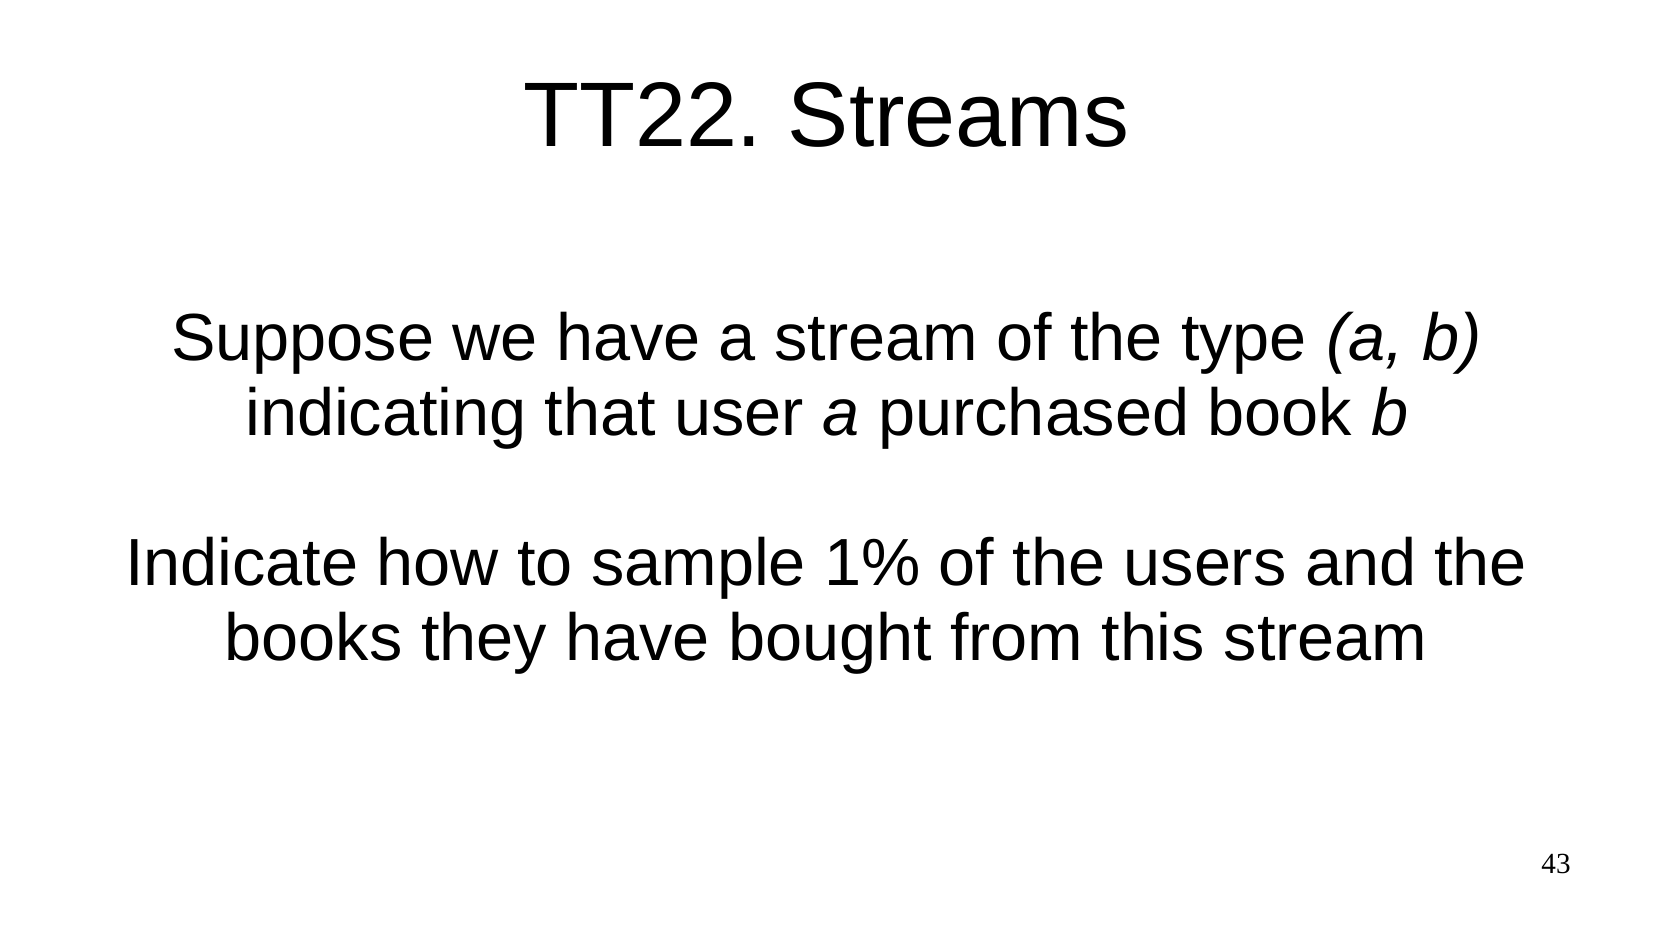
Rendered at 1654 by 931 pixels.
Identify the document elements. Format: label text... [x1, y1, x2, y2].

title TT22. Streams [82, 37, 1571, 193]
subtitle Suppose we have a stream of the type (a, b) indicating that user a purchased book b Indicate how to sample 1% of the users and the books they have bought from this stream [82, 217, 1571, 758]
